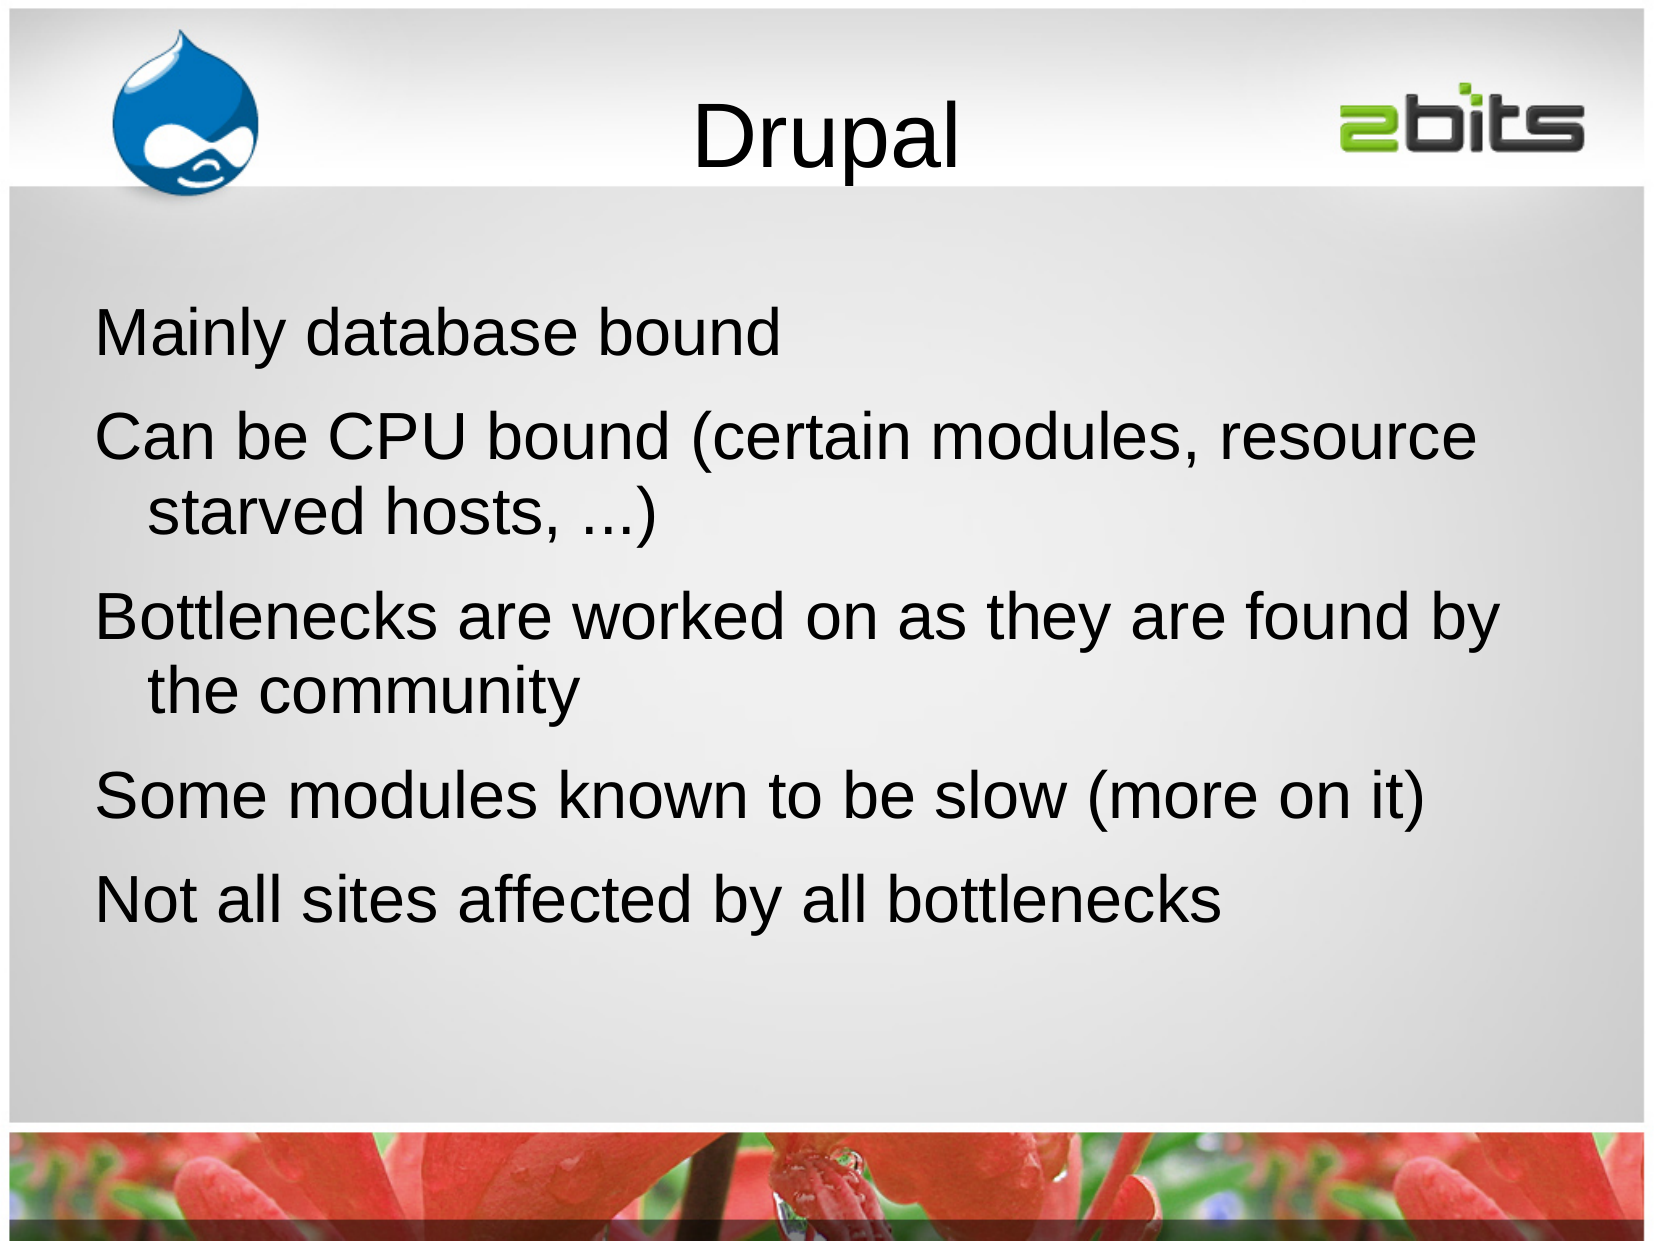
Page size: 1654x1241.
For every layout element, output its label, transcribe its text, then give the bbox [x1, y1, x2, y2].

title Drupal [82, 31, 1571, 239]
picture [0, 0, 1654, 1241]
list Mainly database bound Can be CPU bound (certain modules, resource starved hosts, ...) Bottlenecks are worked on as they are found by the community Some modules known to be slow (more on it) Not all sites affected by all bottlenecks [76, 295, 1565, 1109]
